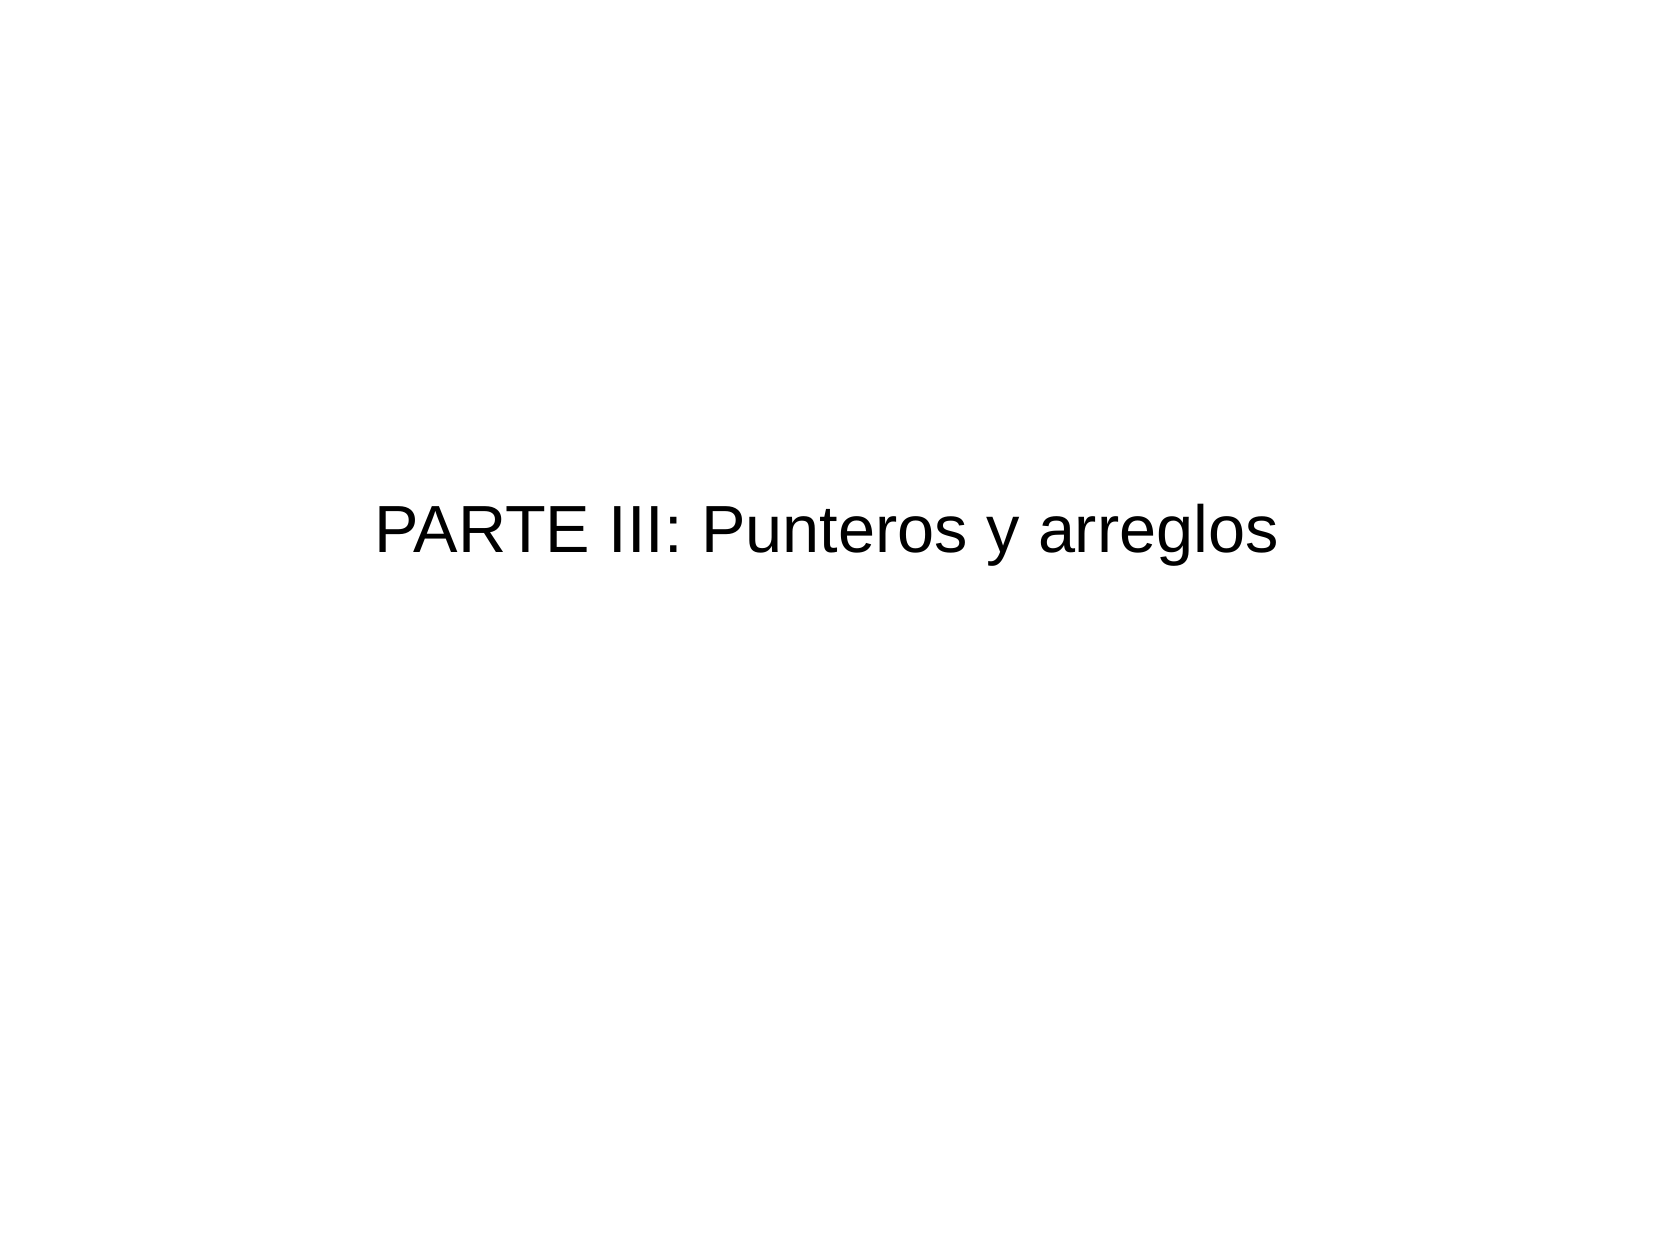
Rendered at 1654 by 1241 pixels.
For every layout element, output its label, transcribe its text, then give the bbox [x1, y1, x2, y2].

subtitle PARTE III: Punteros y arreglos [82, 49, 1571, 1010]
